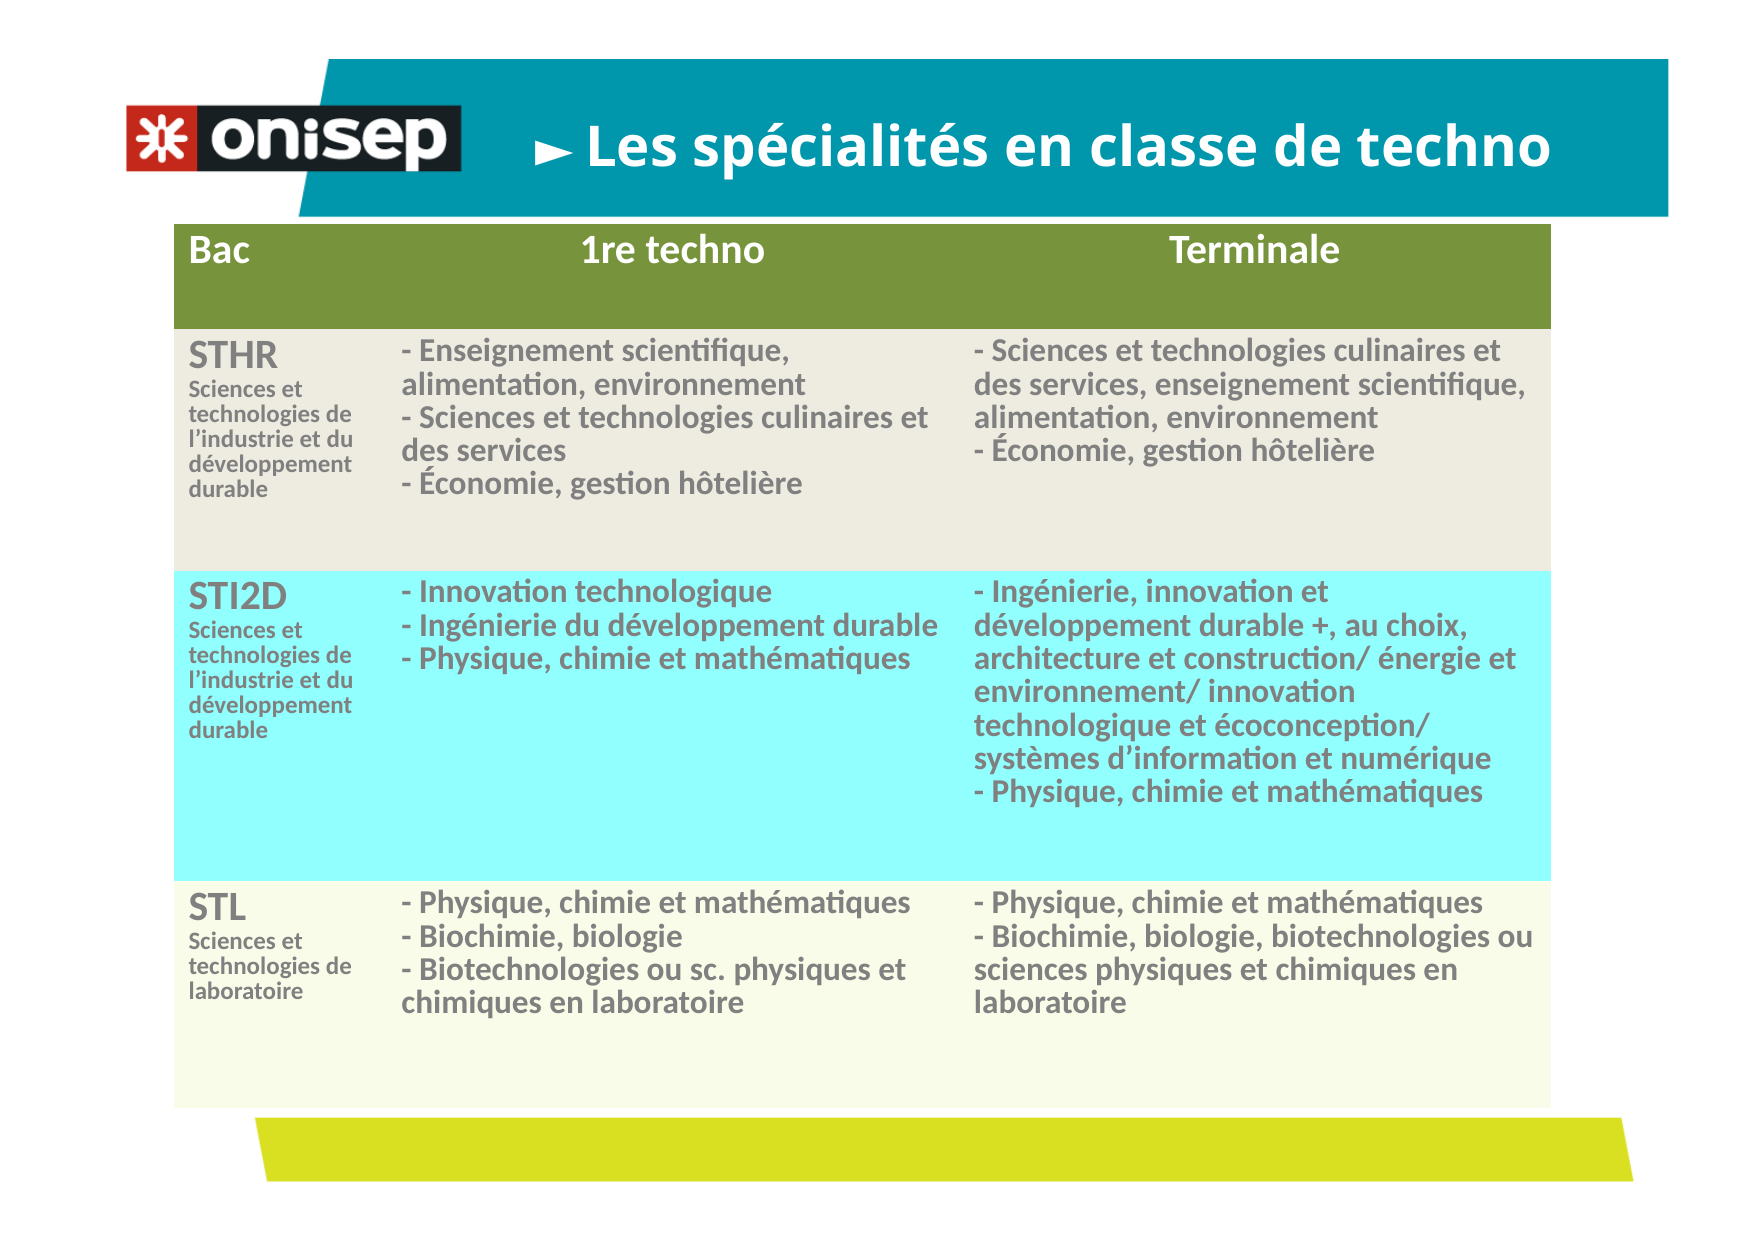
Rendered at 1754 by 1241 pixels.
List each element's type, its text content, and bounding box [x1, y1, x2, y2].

table_cell - Ingénierie, innovation et développement durable +, au choix, architecture et construction/ énergie et environnement/ innovation technologique et écoconception/ systèmes d’information et numérique - Physique, chimie et mathématiques [959, 571, 1551, 881]
table_cell - Sciences et technologies culinaires et des services, enseignement scientifique, alimentation, environnement - Économie, gestion hôtelière [959, 329, 1551, 571]
table_cell - Enseignement scientifique, alimentation, environnement - Sciences et technologies culinaires et des services - Économie, gestion hôtelière [386, 329, 959, 571]
table_header Bac [174, 224, 386, 329]
table_cell - Innovation technologique - Ingénierie du développement durable - Physique, chimie et mathématiques [386, 571, 959, 881]
picture [59, 59, 1669, 1182]
table_cell STHR Sciences et technologies de l’industrie et du développement durable [174, 329, 386, 571]
table_cell STL Sciences et technologies de laboratoire [174, 881, 386, 1108]
table_header Terminale [959, 224, 1551, 329]
table_cell - Physique, chimie et mathématiques - Biochimie, biologie - Biotechnologies ou sc. physiques et chimiques en laboratoire [386, 881, 959, 1108]
table_cell - Physique, chimie et mathématiques - Biochimie, biologie, biotechnologies ou sciences physiques et chimiques en laboratoire [959, 881, 1551, 1108]
title ► Les spécialités en classe de techno [139, 103, 1643, 184]
table_cell STI2D Sciences et technologies de l’industrie et du développement durable [174, 571, 386, 881]
table_header 1re techno [386, 224, 959, 329]
